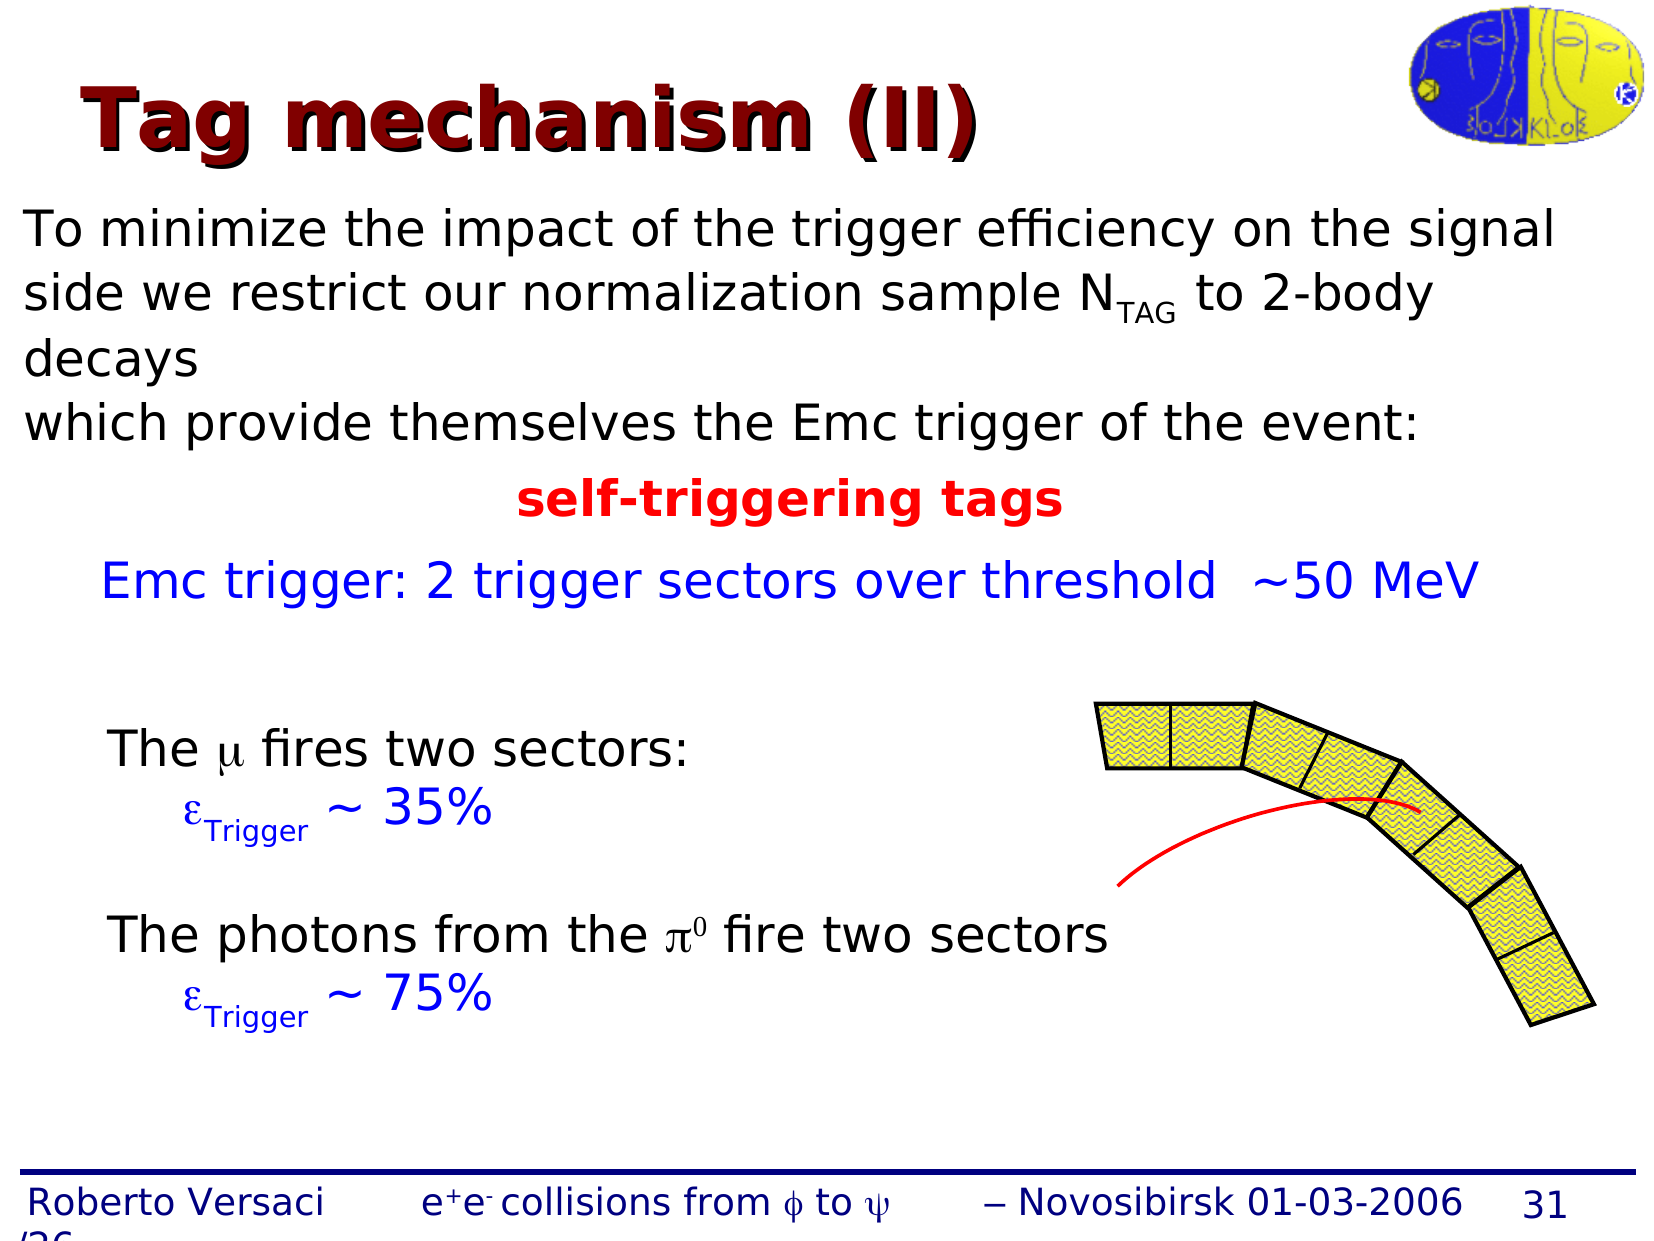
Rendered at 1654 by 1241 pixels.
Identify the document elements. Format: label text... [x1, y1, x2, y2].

picture [1398, 0, 1654, 151]
text_box The m fires two sectors: eTrigger ~ 35% The photons from the p0 fire two sectors eTrigger ~ 75% [92, 712, 1105, 1064]
text_box To minimize the impact of the trigger efficiency on the signal side we restrict our normalization sample NTAG to 2-body decays which provide themselves the Emc trigger of the event: self-triggering tags Emc trigger: 2 trigger sectors over threshold ~50 MeV [8, 192, 1613, 618]
text_box [1095, 702, 1594, 1026]
text_box Tag mechanism (II) [65, 63, 996, 176]
